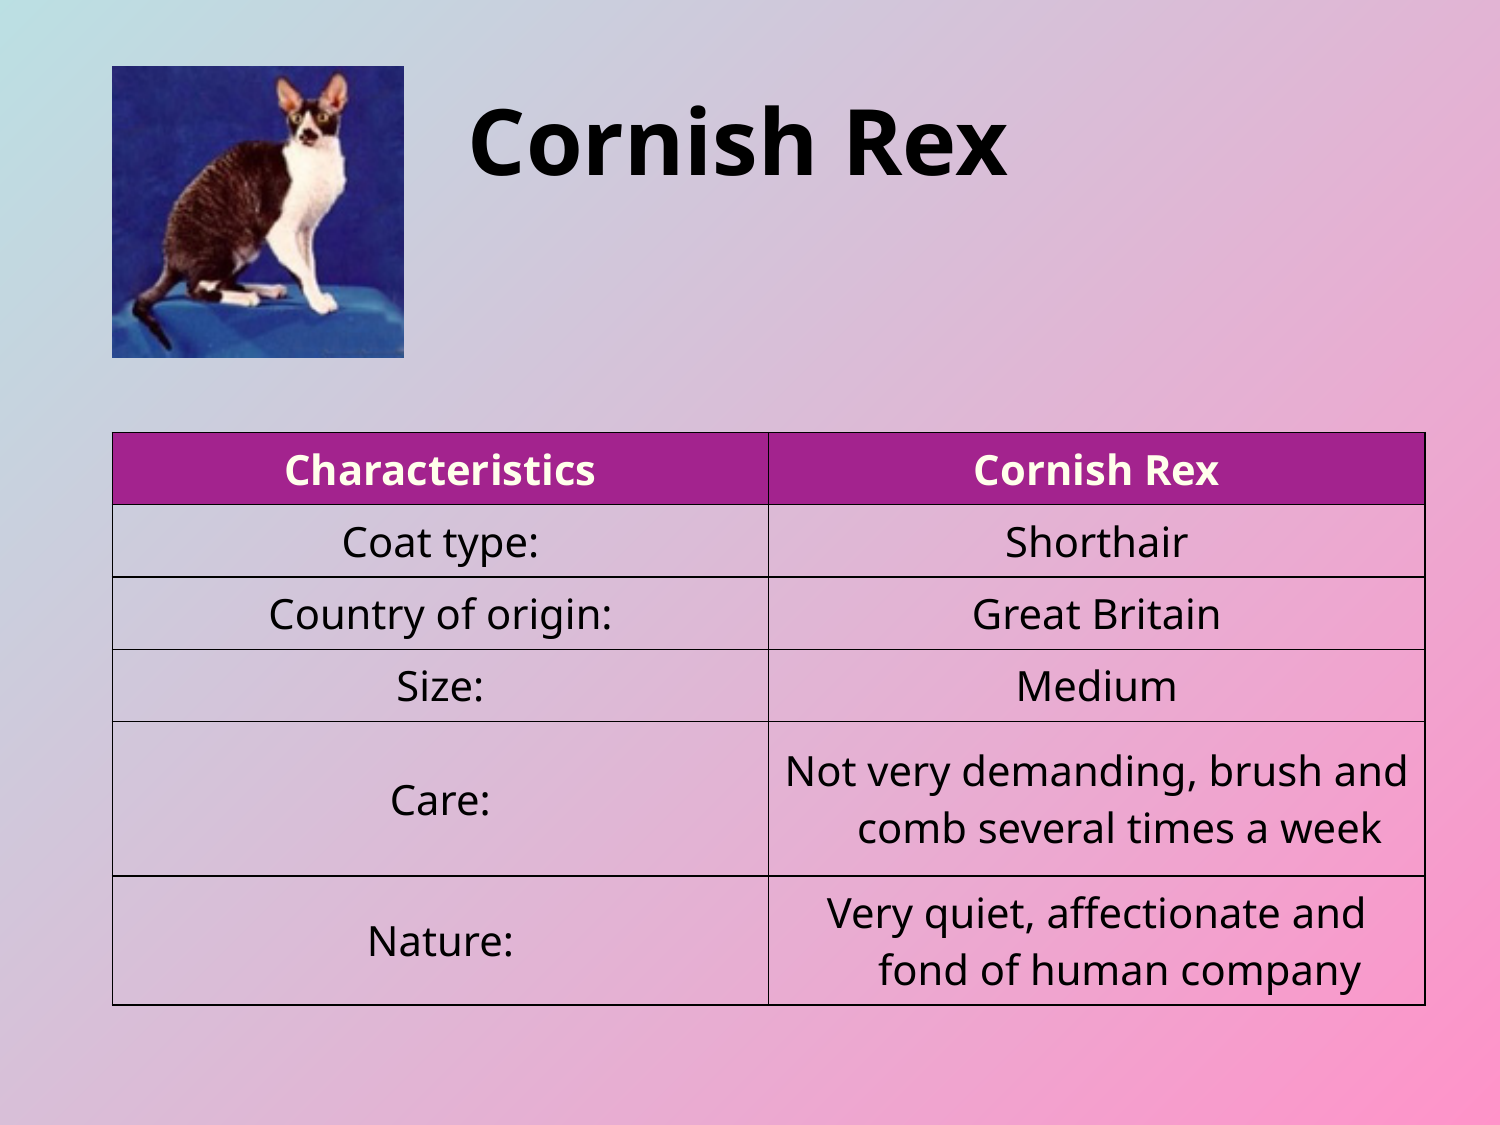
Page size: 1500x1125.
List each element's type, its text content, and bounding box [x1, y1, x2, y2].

table_cell Care: [113, 722, 768, 875]
table_cell Great Britain [769, 578, 1424, 649]
table_cell Country of origin: [113, 578, 768, 649]
table_header Characteristics [113, 433, 768, 504]
title Cornish Rex [75, 45, 1425, 233]
table_cell Shorthair [769, 505, 1424, 576]
table_cell Not very demanding, brush and comb several times a week [769, 722, 1424, 875]
table_cell Nature: [113, 877, 768, 1004]
table_cell Coat type: [113, 505, 768, 576]
table_cell Medium [769, 650, 1424, 721]
table_cell Very quiet, affectionate and fond of human company [769, 877, 1424, 1004]
table_header Cornish Rex [769, 433, 1424, 504]
picture [112, 66, 404, 358]
table_cell Size: [113, 650, 768, 721]
